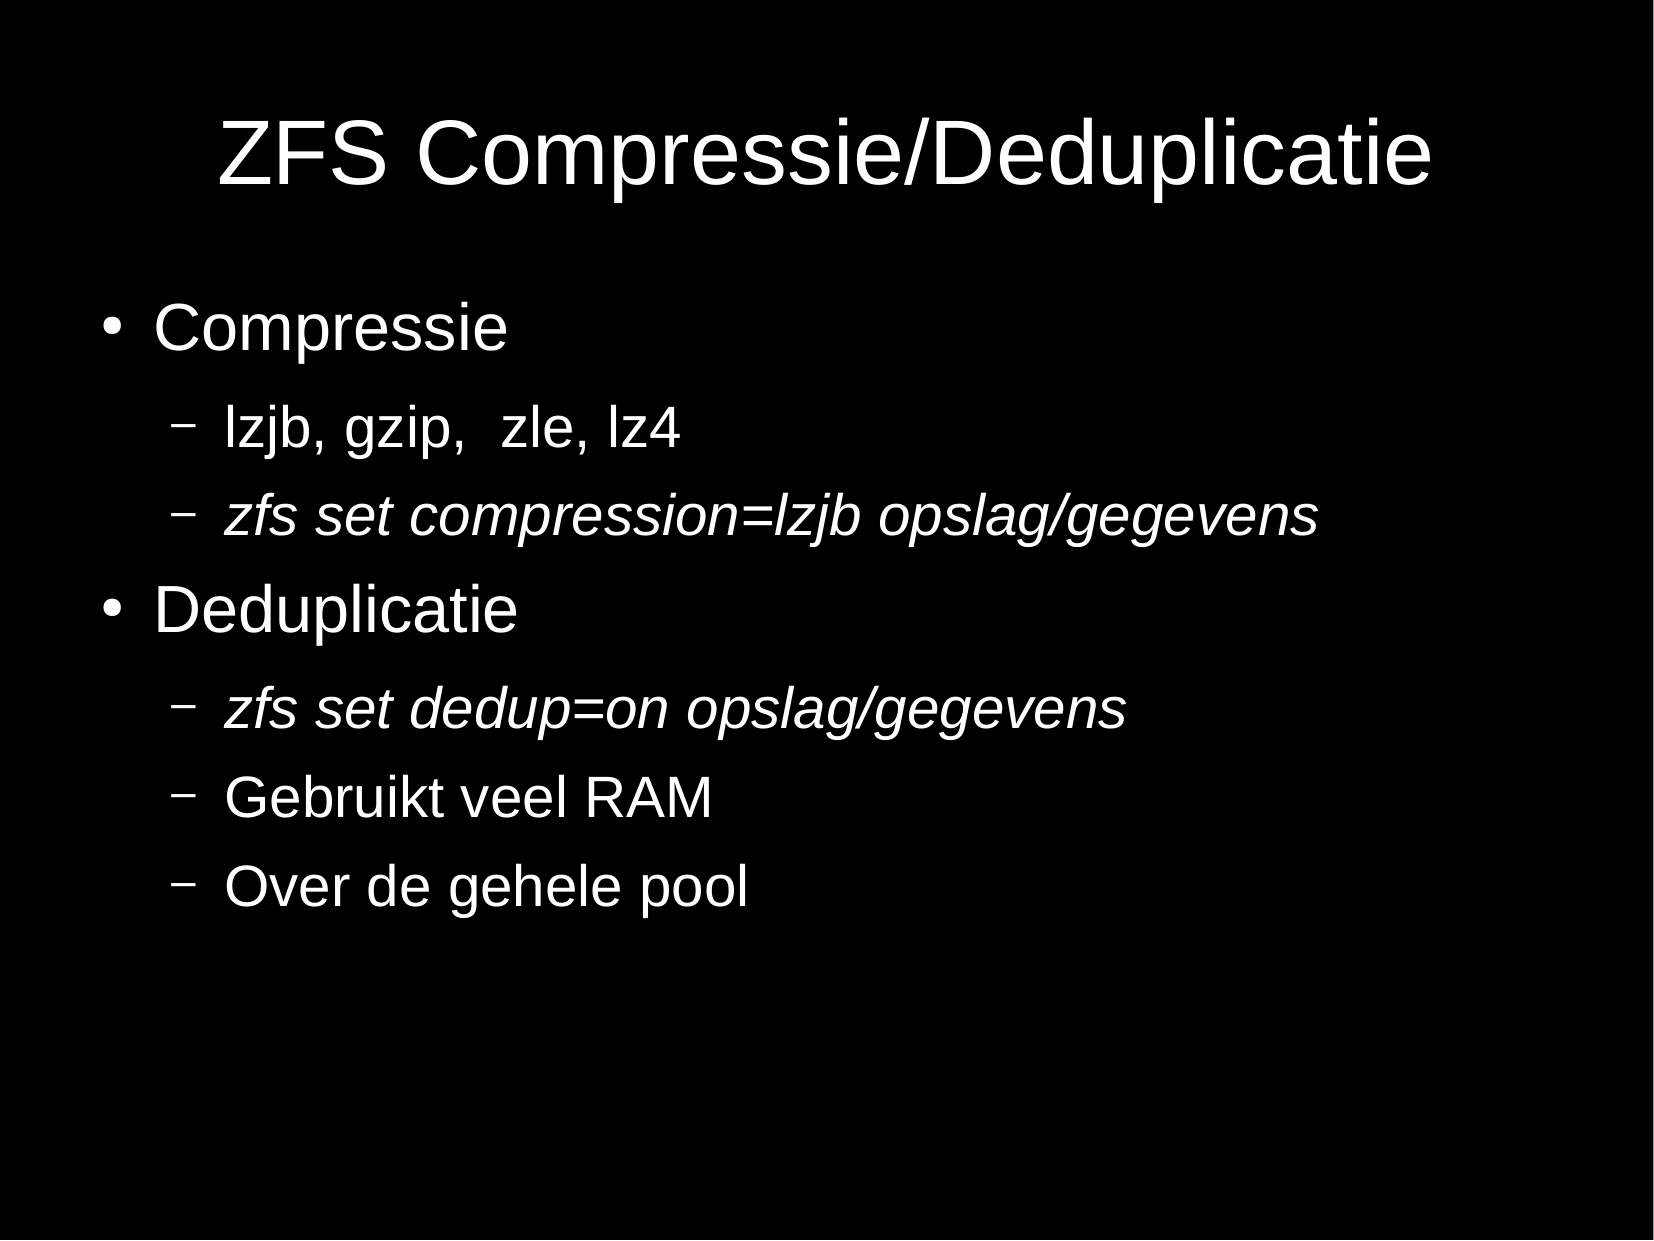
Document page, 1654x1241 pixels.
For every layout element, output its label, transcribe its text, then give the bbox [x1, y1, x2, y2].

title ZFS Compressie/Deduplicatie [82, 49, 1571, 257]
list Compressie lzjb, gzip, zle, lz4 zfs set compression=lzjb opslag/gegevens Deduplicatie zfs set dedup=on opslag/gegevens Gebruikt veel RAM Over de gehele pool [82, 290, 1571, 1010]
